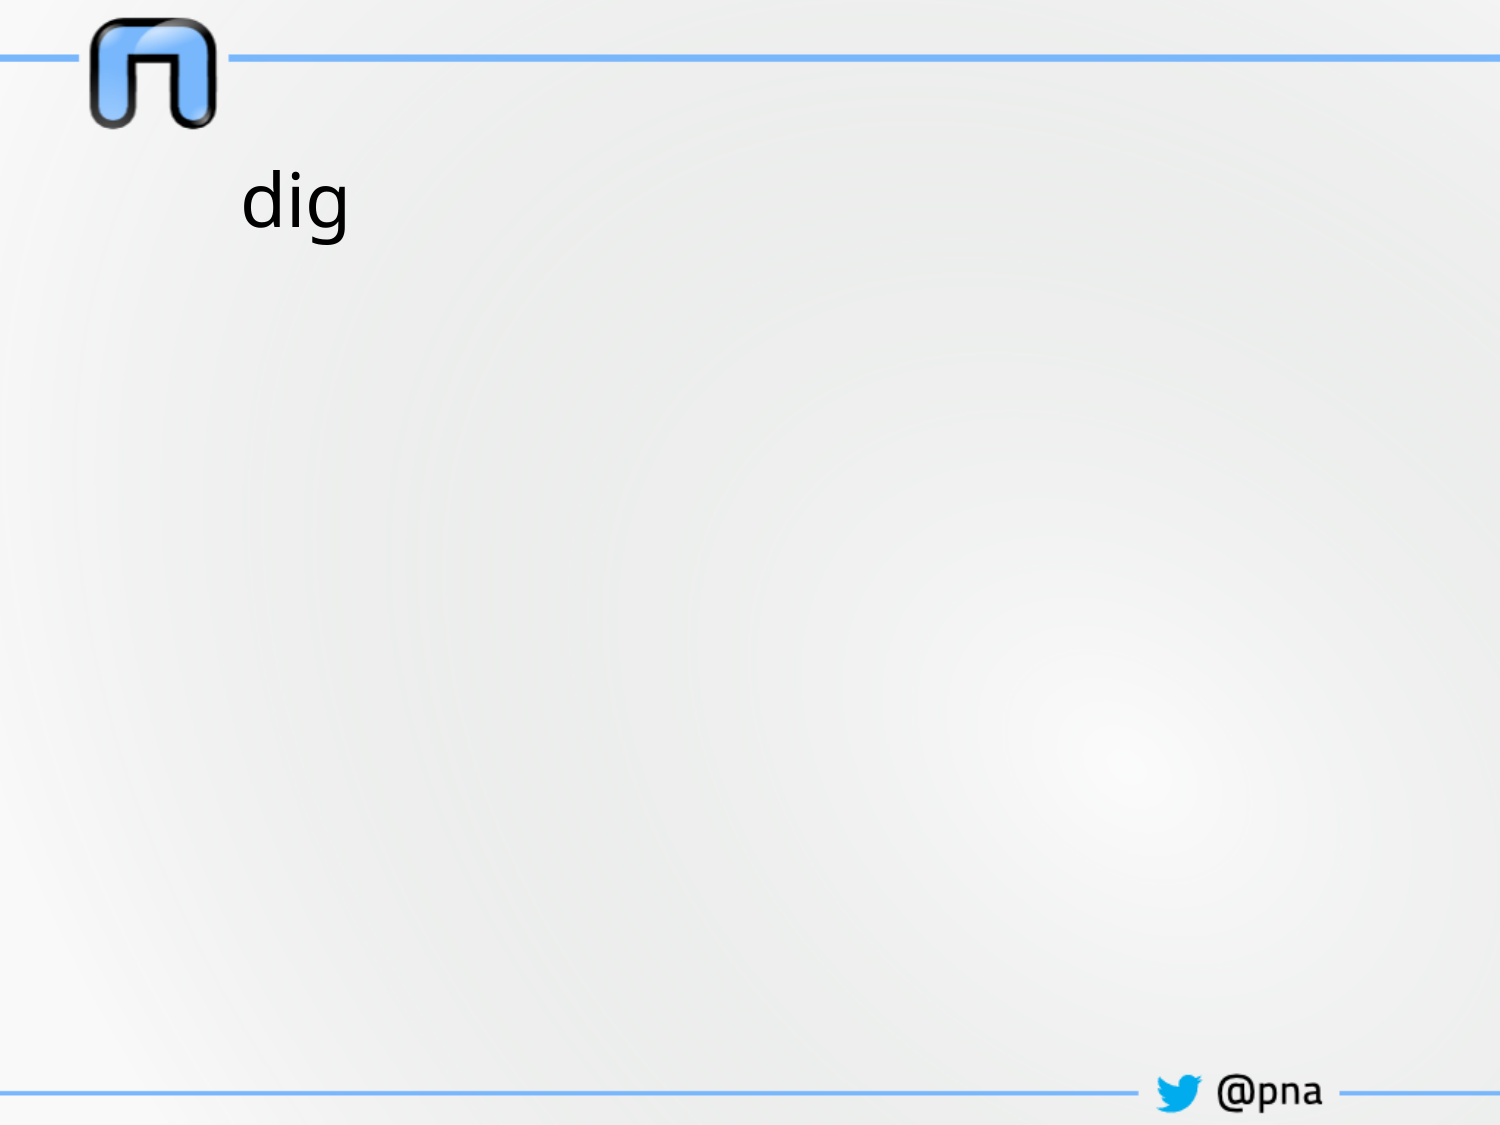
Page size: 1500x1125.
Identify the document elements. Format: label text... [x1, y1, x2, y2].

title dig [225, 70, 1469, 258]
picture [0, 0, 1500, 1125]
